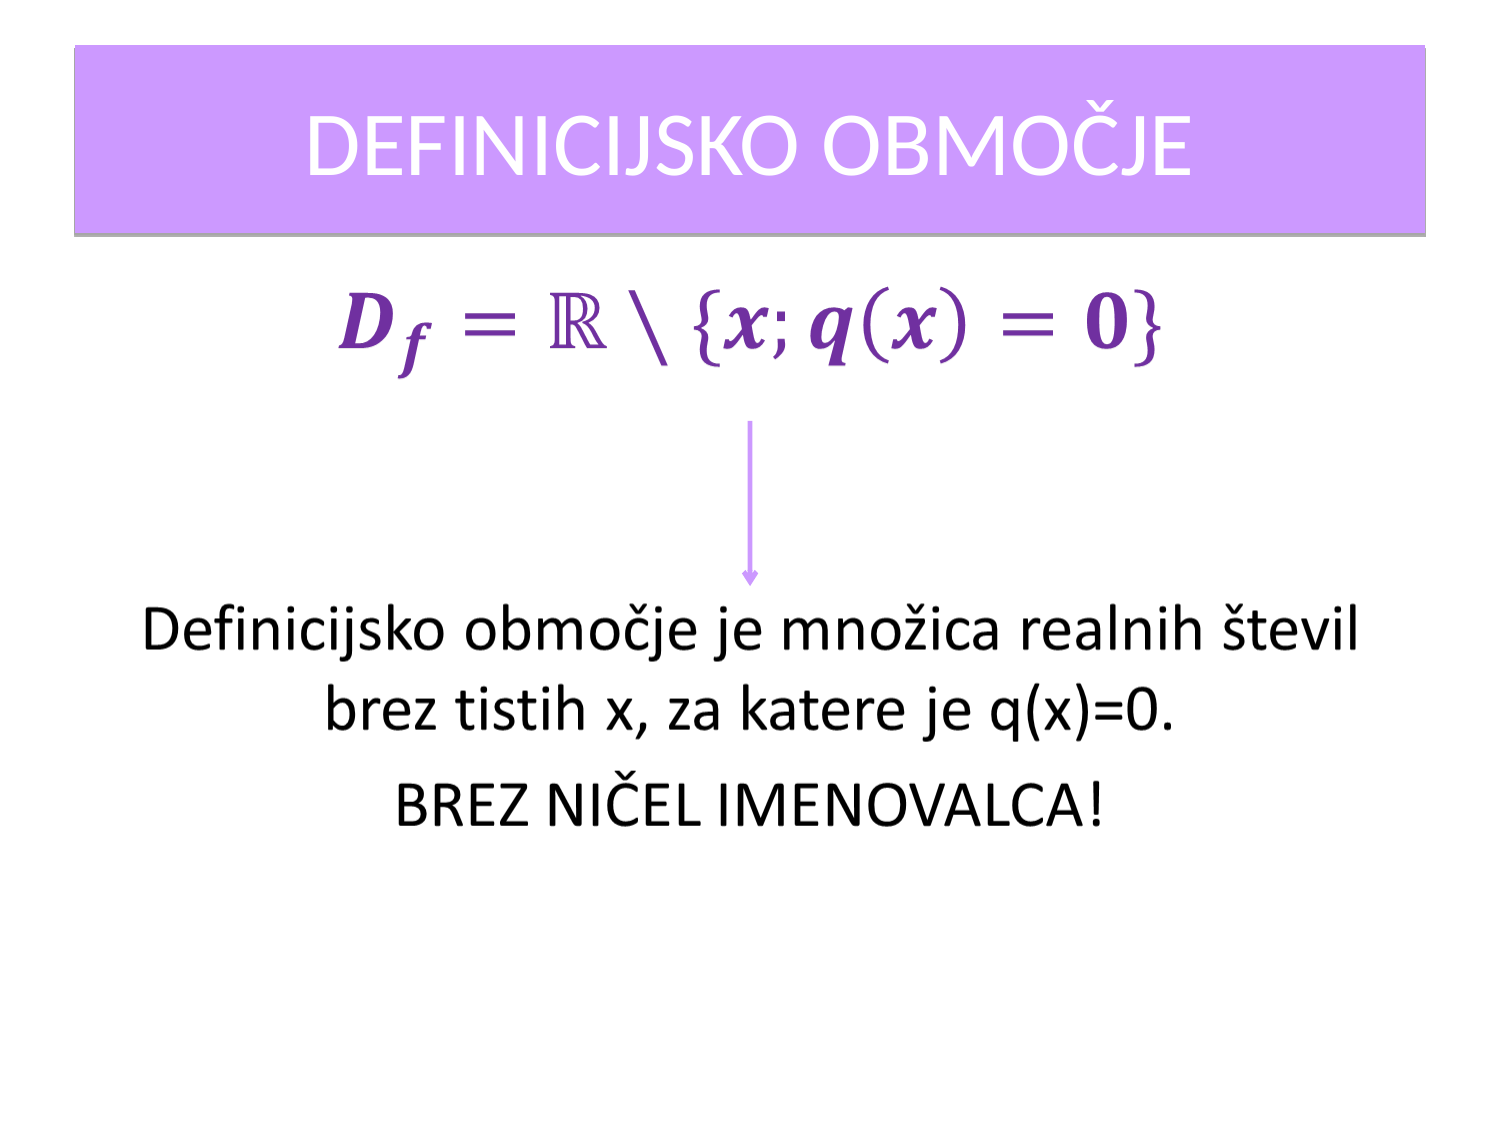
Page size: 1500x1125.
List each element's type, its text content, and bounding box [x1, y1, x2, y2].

list [75, 262, 1425, 1005]
title DEFINICIJSKO OBMOČJE [75, 45, 1425, 233]
